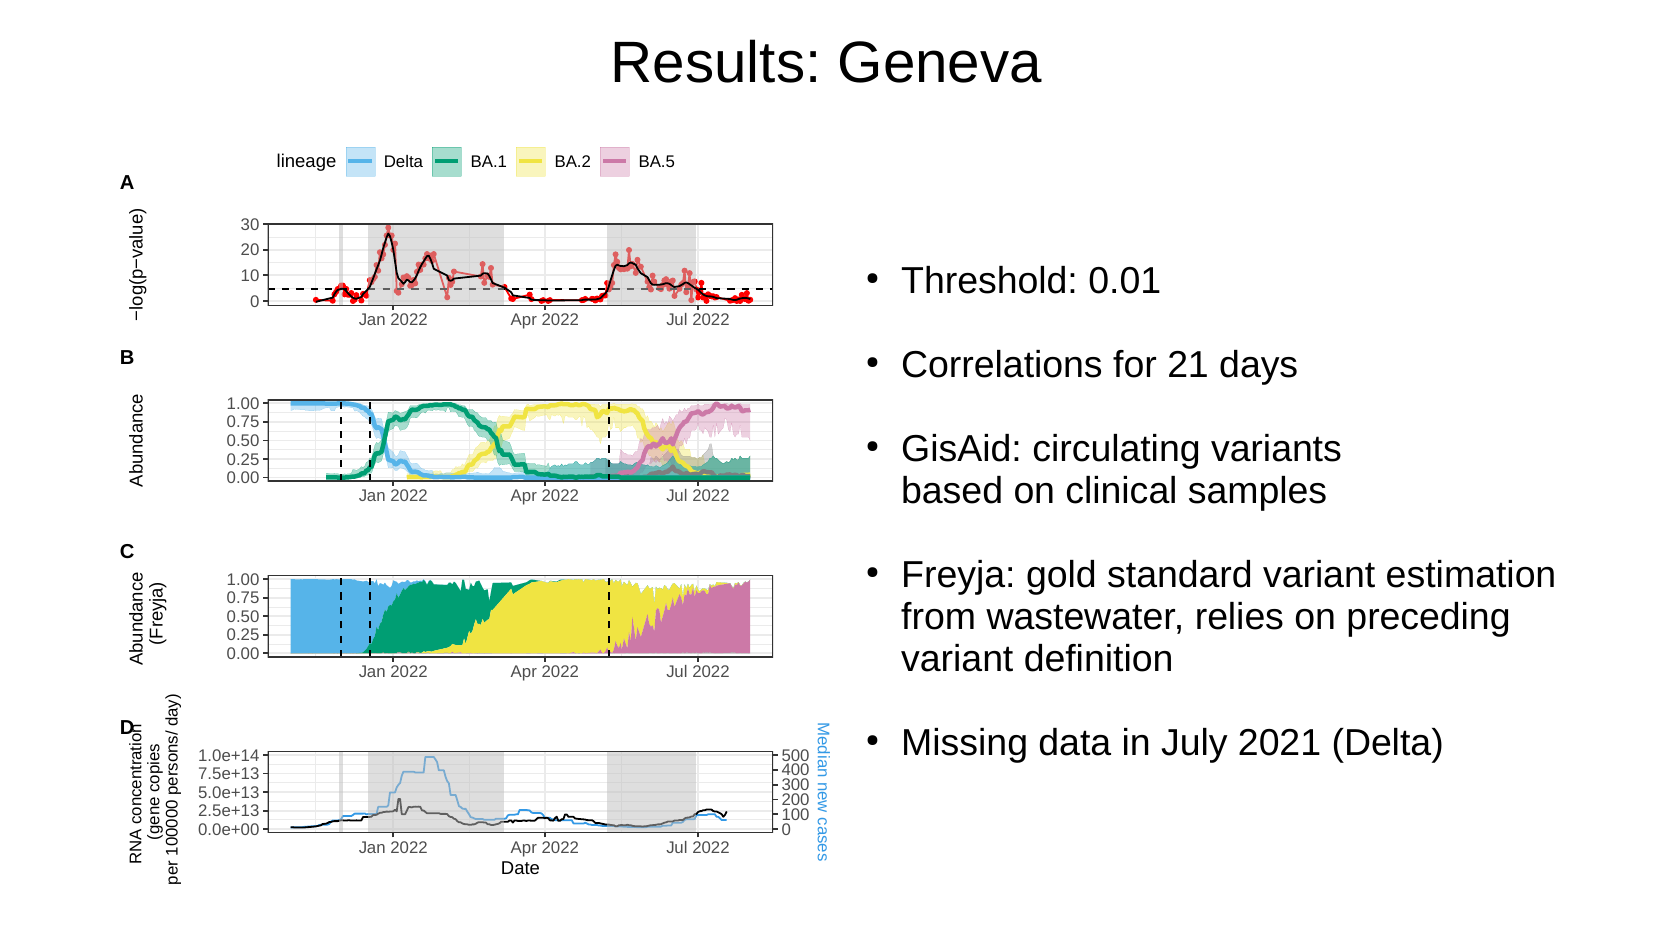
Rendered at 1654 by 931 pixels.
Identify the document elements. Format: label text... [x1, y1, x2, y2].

title Results: Geneva [82, 7, 1571, 116]
text_box Threshold: 0.01 Correlations for 21 days GisAid: circulating variants based on clinical samples Freyja: gold standard variant estimation from wastewater, relies on preceding variant definition Missing data in July 2021 (Delta) [851, 251, 1584, 771]
picture [112, 138, 840, 889]
